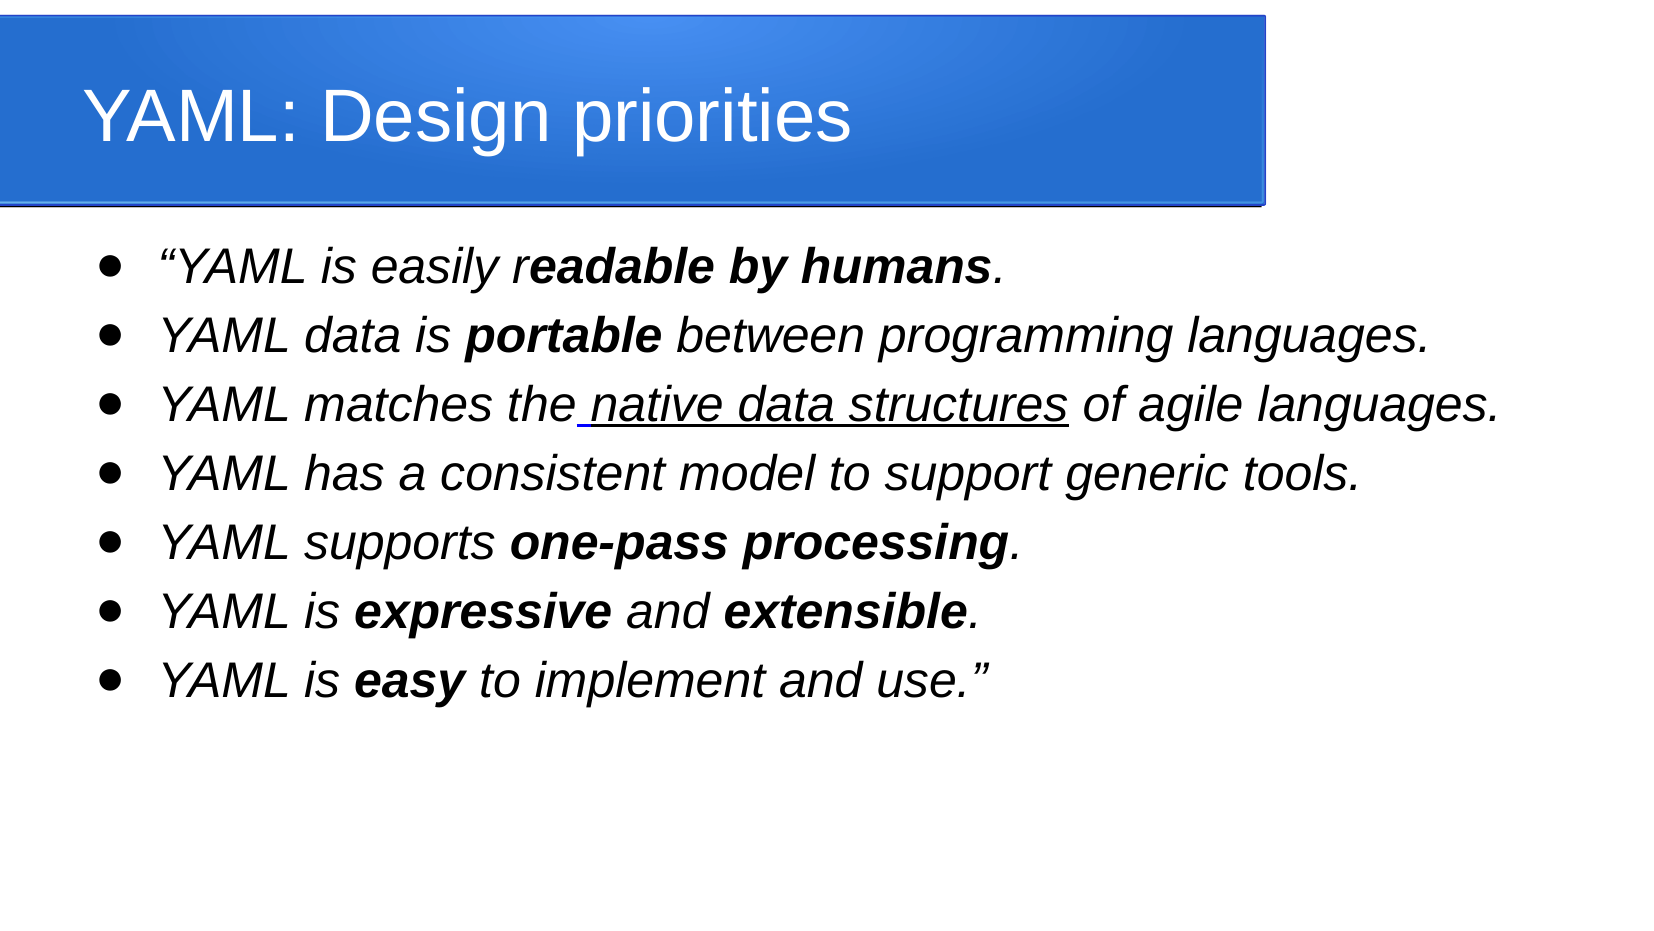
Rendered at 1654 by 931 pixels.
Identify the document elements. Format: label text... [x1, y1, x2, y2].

text_box YAML: Design priorities [82, 35, 1235, 189]
picture [0, 13, 1269, 211]
text_box “YAML is easily readable by humans. YAML data is portable between programming languages. YAML matches the native data structures of agile languages. YAML has a consistent model to support generic tools. YAML supports one-pass processing. YAML is expressive and extensible. YAML is easy to implement and use.” [82, 224, 1571, 764]
